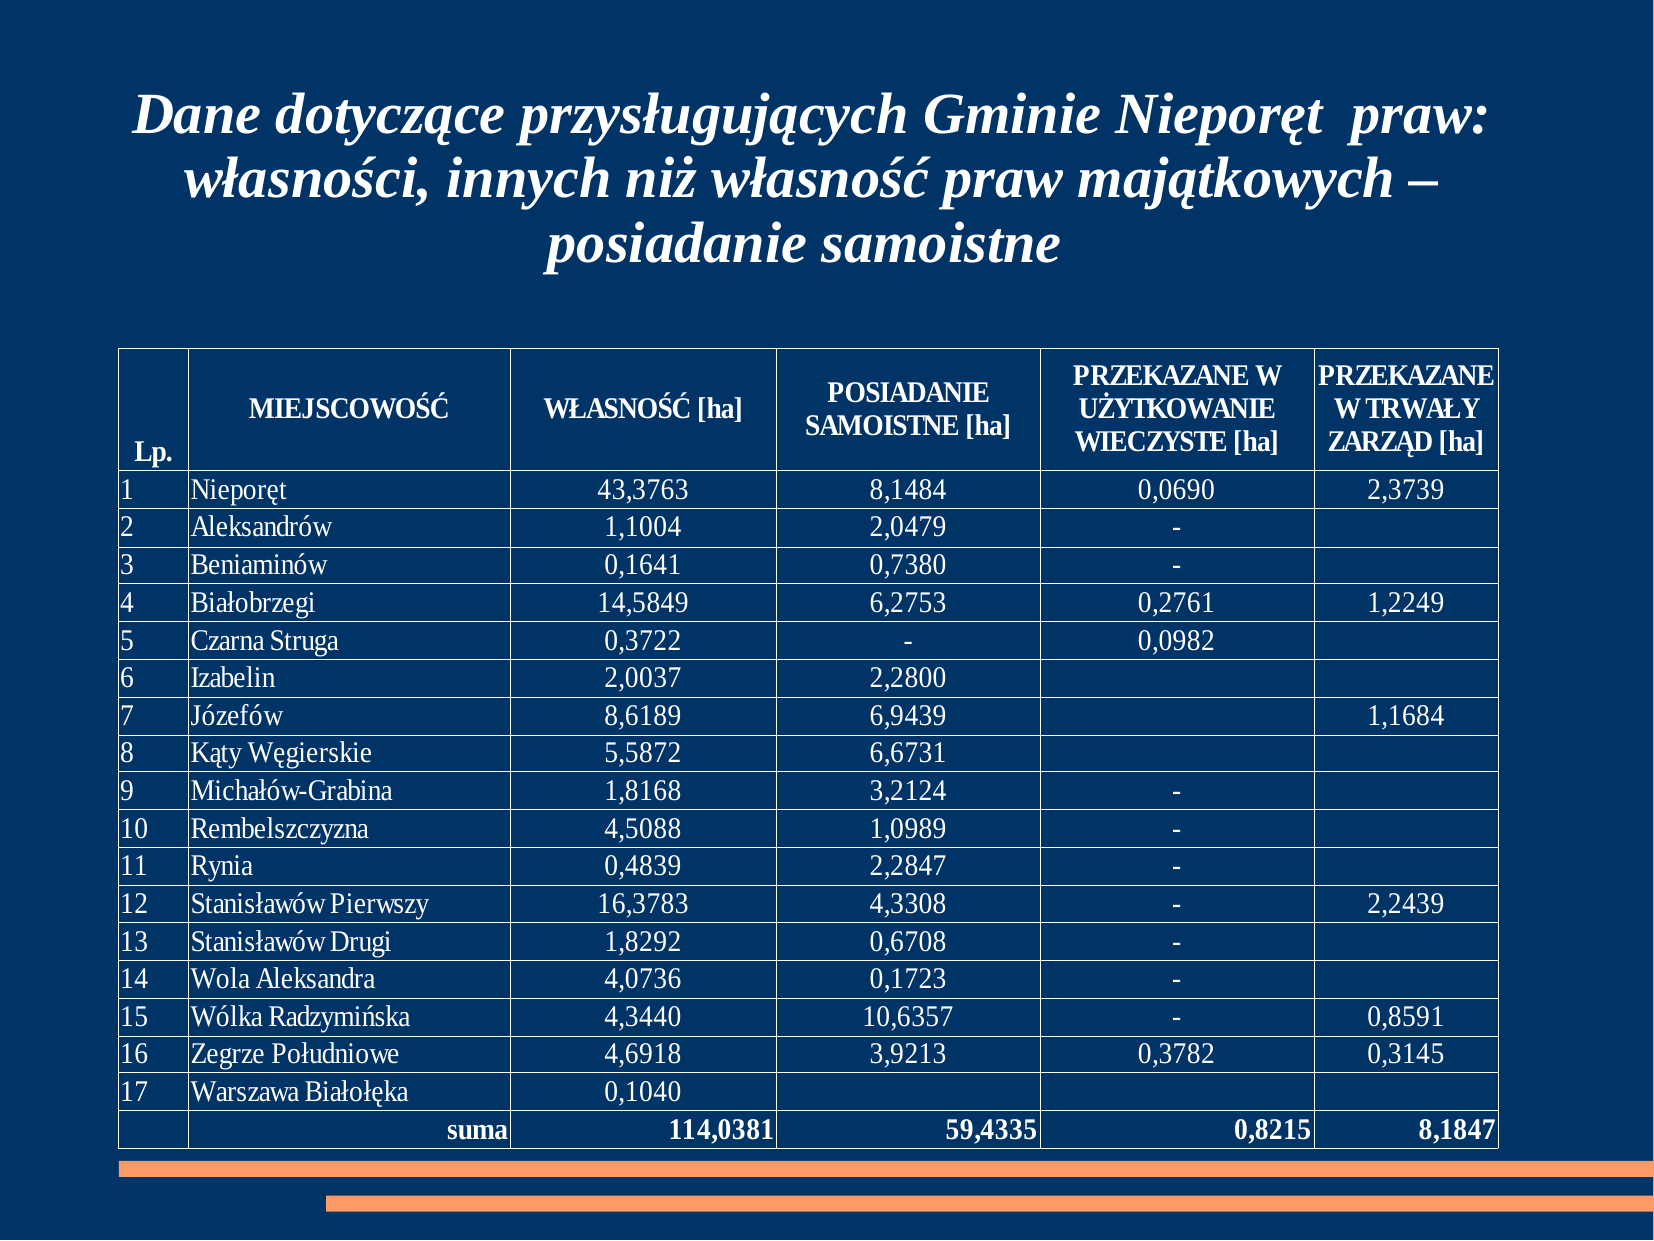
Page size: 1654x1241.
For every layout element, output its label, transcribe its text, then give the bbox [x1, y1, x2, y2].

text_box Dane dotyczące przysługujących Gminie Nieporęt praw: własności, innych niż własność praw majątkowych – posiadanie samoistne [88, 73, 1536, 325]
chart [118, 280, 1636, 1182]
